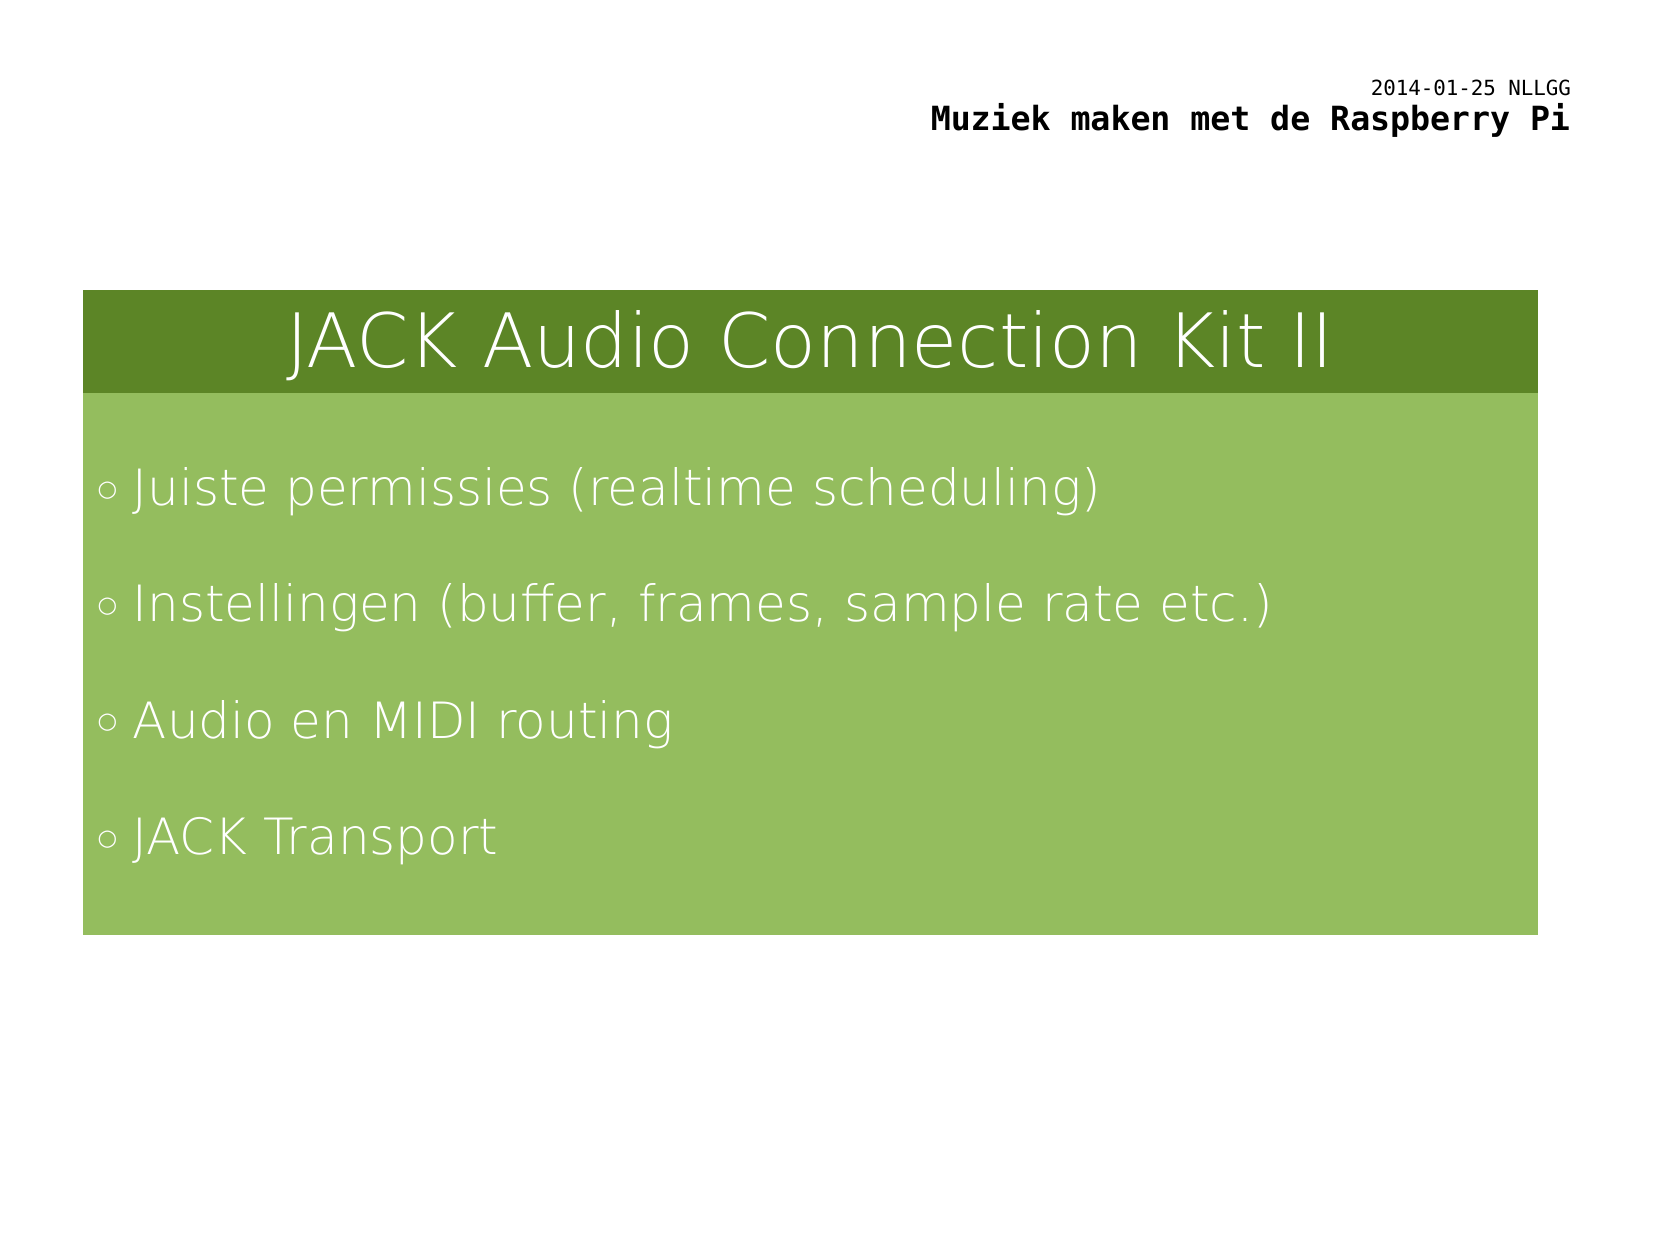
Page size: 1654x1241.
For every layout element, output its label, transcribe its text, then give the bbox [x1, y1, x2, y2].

table_header JACK Audio Connection Kit II [83, 290, 1538, 393]
title 2014-01-25 NLLGG Muziek maken met de Raspberry Pi [82, 49, 1571, 166]
table_cell Juiste permissies (realtime scheduling) Instellingen (buffer, frames, sample rate etc.) Audio en MIDI routing JACK Transport [83, 393, 1538, 935]
